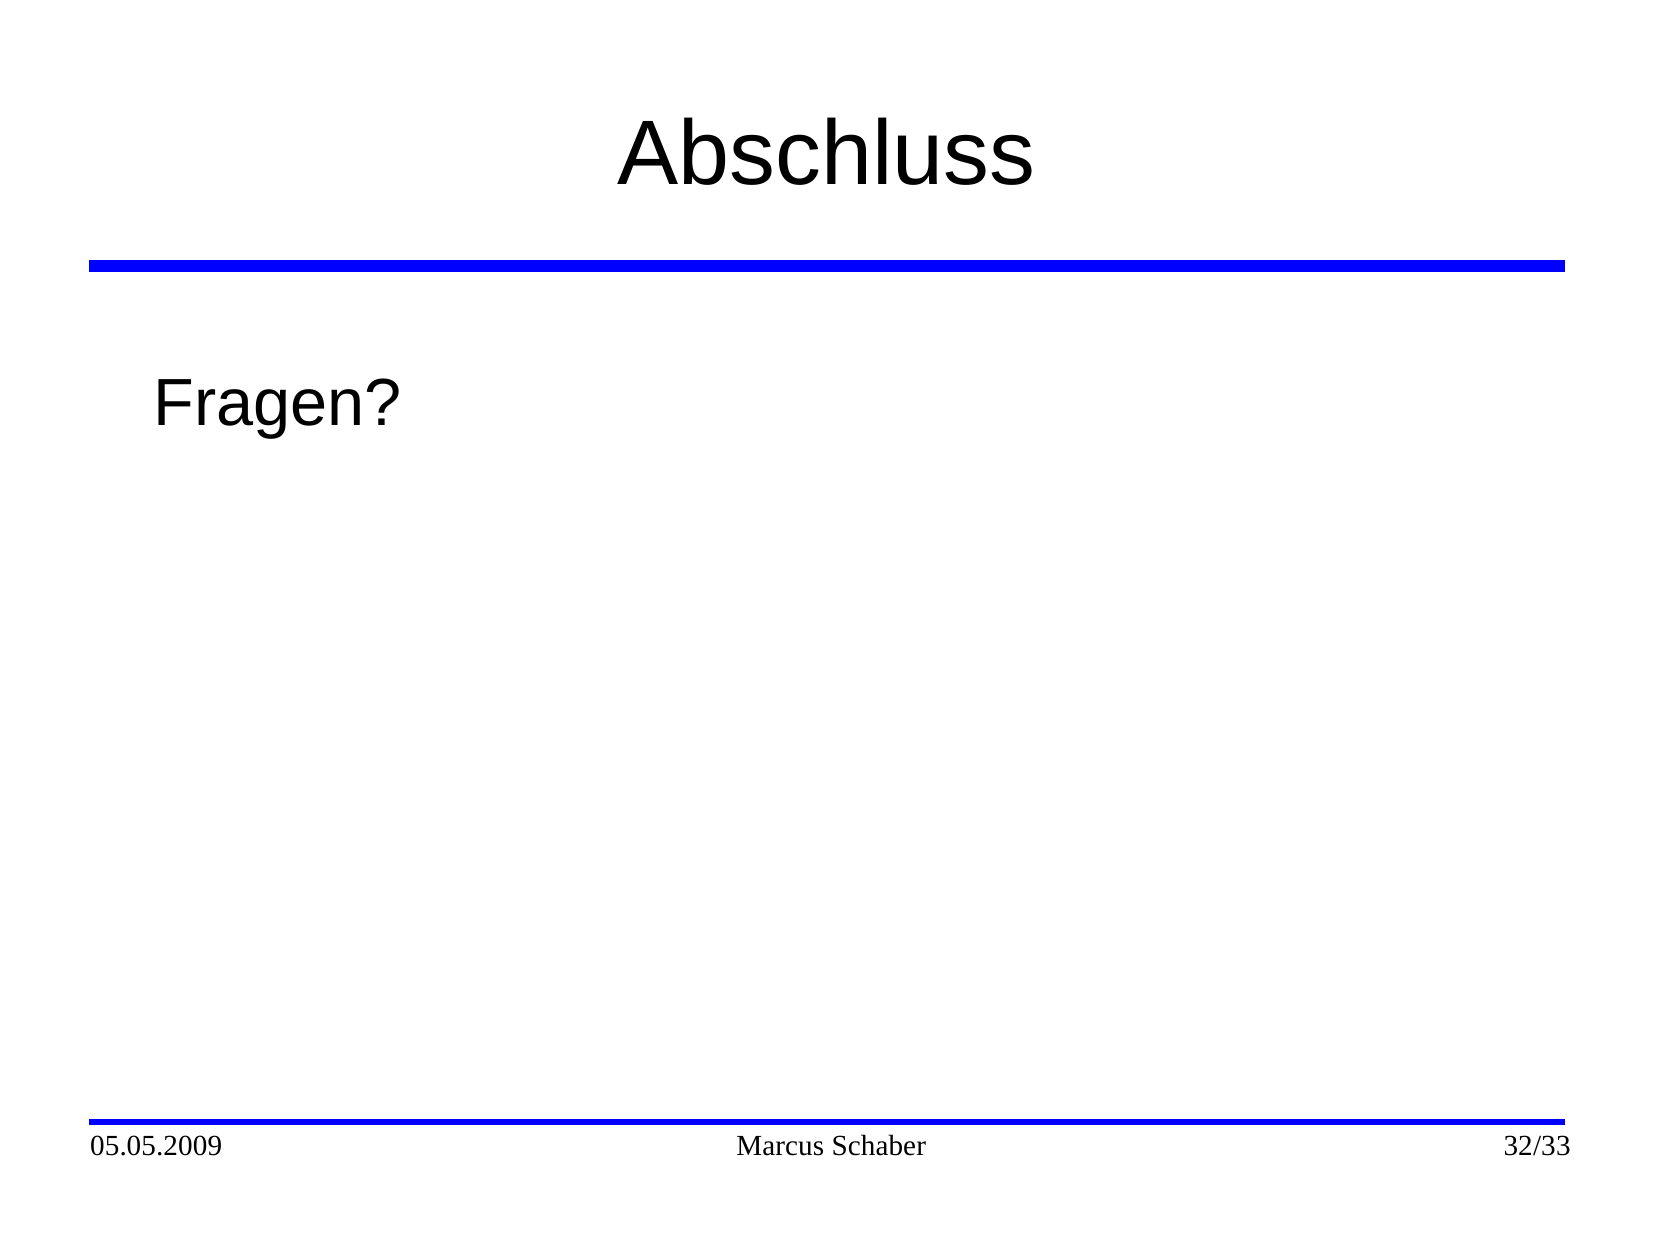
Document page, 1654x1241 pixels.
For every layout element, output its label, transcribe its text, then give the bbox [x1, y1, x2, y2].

list Fragen? [82, 290, 1571, 1109]
title Abschluss [82, 49, 1571, 257]
